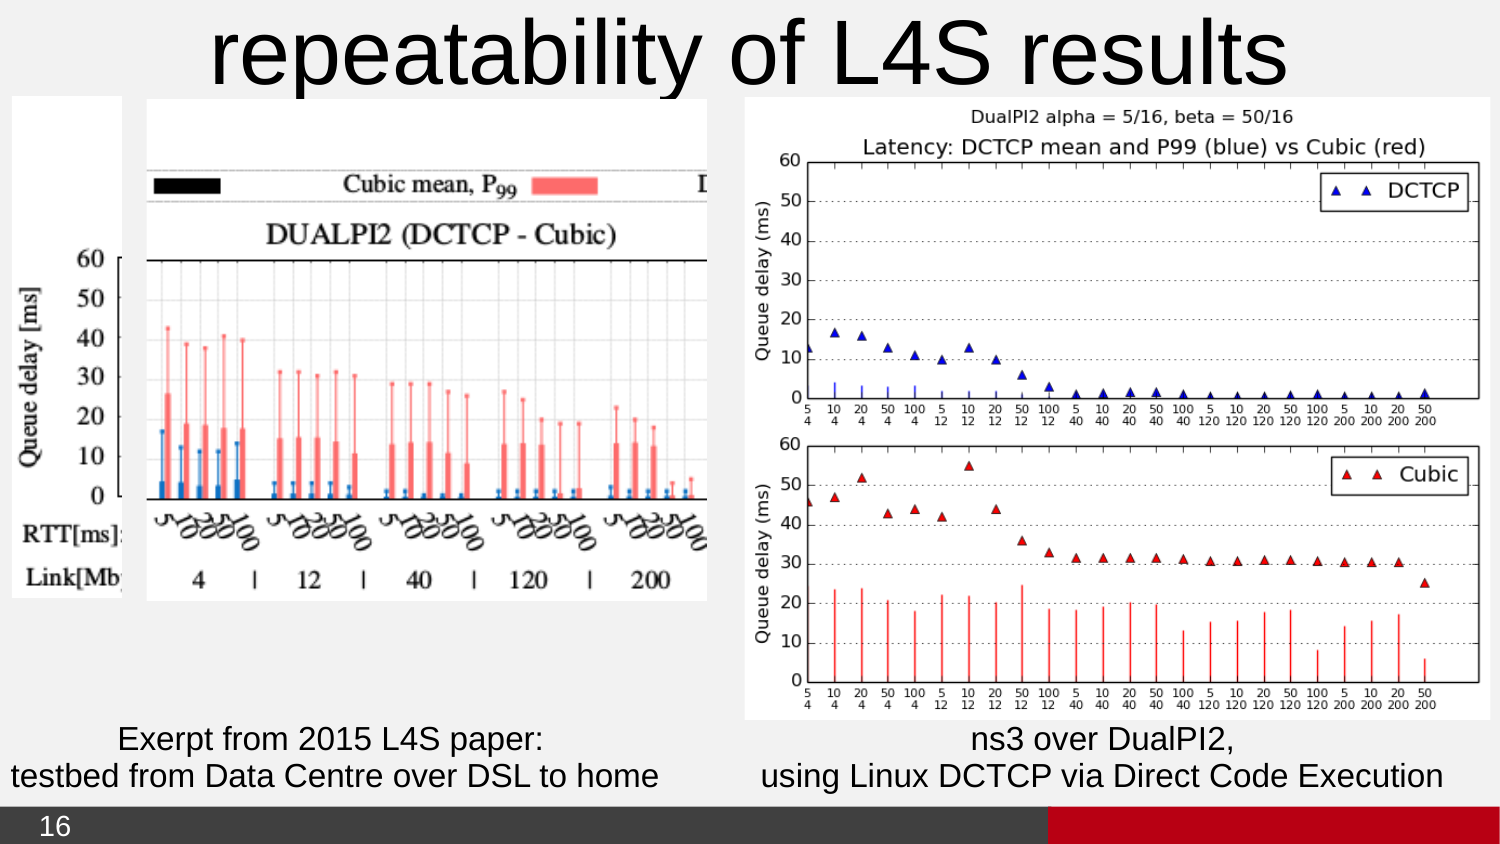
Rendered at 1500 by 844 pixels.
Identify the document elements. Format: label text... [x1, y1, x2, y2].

text_box ns3 over DualPI2, using Linux DCTCP via Direct Code Execution [745, 713, 1470, 803]
title repeatability of L4S results [75, 1, 1425, 105]
picture [744, 97, 1491, 720]
picture [146, 86, 707, 601]
picture [11, 96, 122, 598]
text_box Exerpt from 2015 L4S paper: testbed from Data Centre over DSL to home [0, 713, 676, 803]
